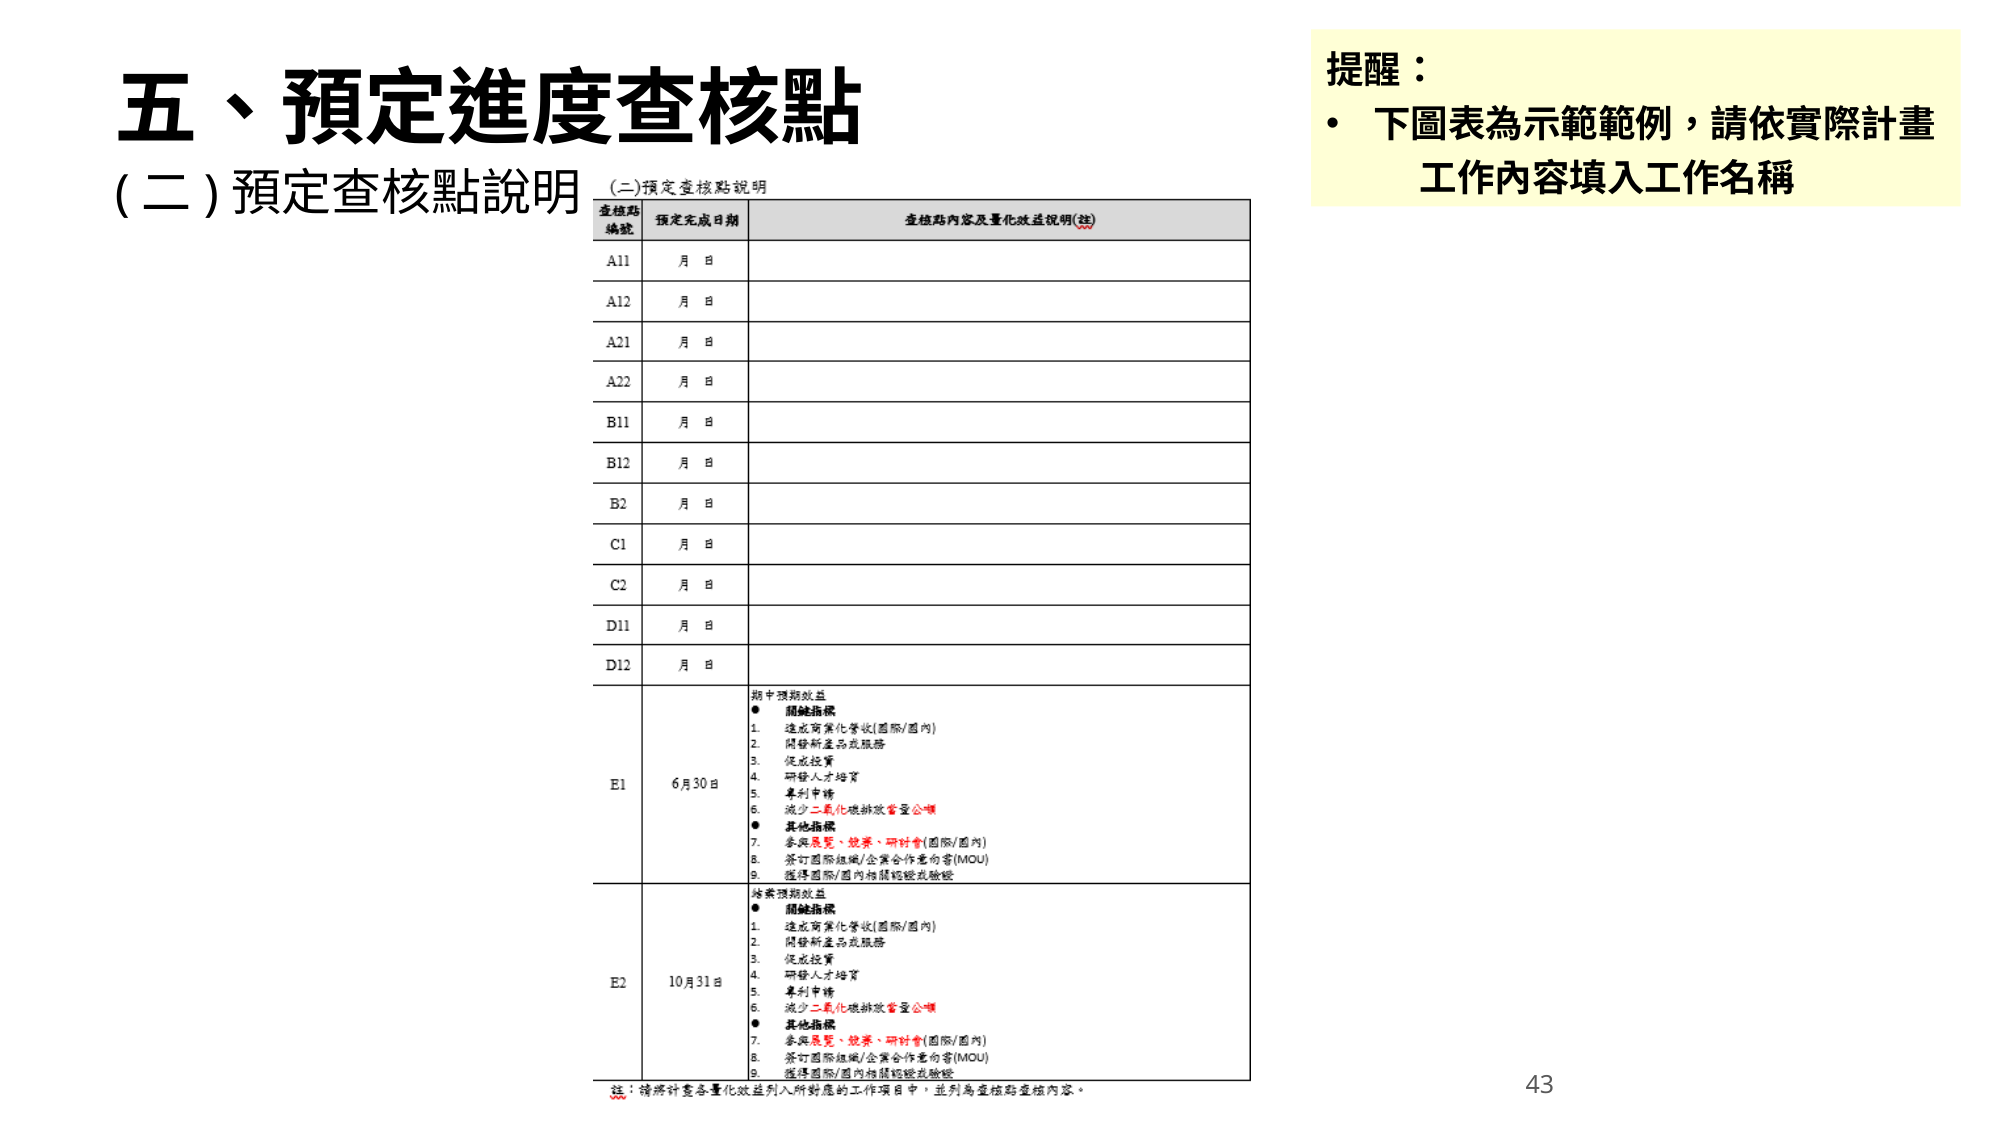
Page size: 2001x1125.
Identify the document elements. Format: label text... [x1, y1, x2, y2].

text_box (二)預定查核點說明 [99, 152, 1900, 222]
text_box 43 [1510, 1061, 1961, 1097]
title 五、預定進度查核點 [99, 56, 1311, 152]
text_box 提醒： 下圖表為示範範例，請依實際計畫工作內容填入工作名稱 [1311, 29, 1961, 206]
picture [593, 165, 1251, 1114]
